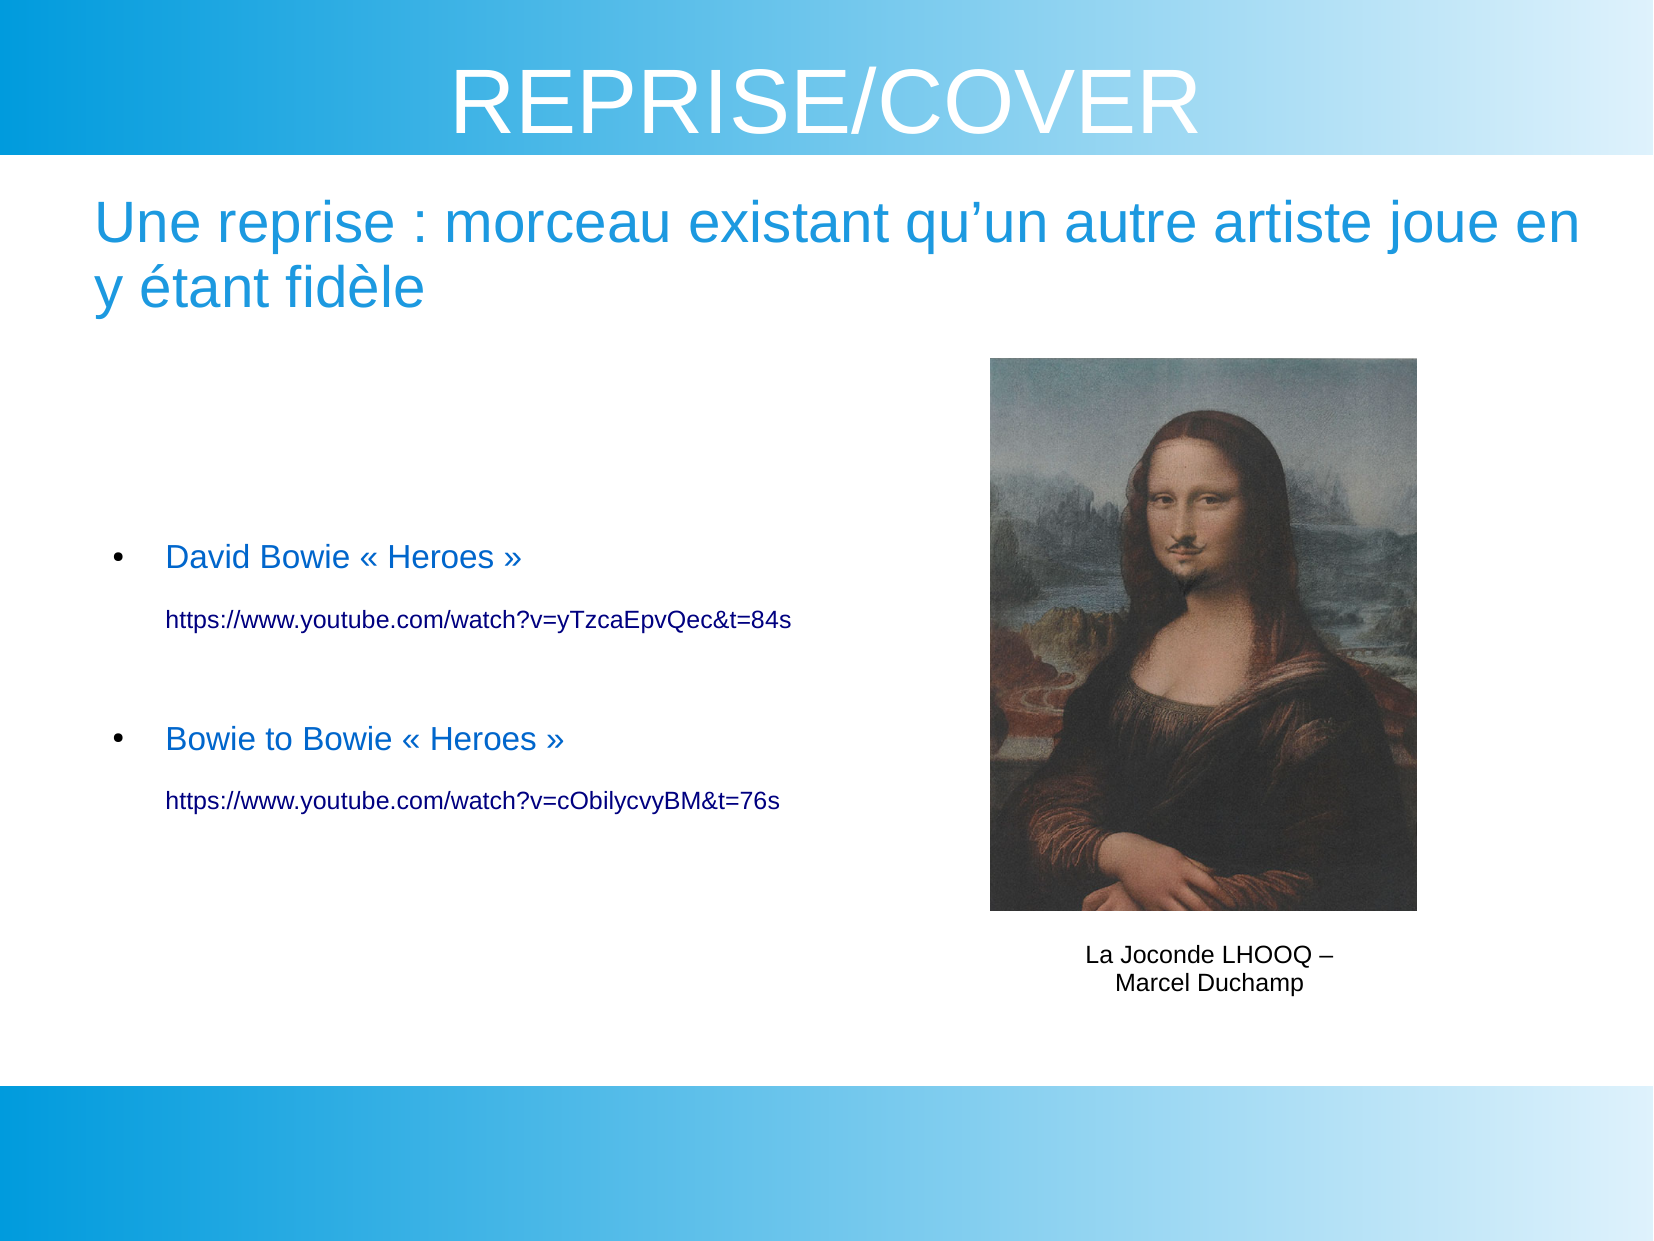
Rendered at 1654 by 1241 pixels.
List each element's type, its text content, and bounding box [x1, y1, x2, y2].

text_box La Joconde LHOOQ – Marcel Duchamp [1034, 933, 1386, 1004]
title REPRISE/COVER [82, 49, 1571, 155]
picture [990, 358, 1417, 911]
list Une reprise : morceau existant qu’un autre artiste joue en y étant fidèle David Bowie « Heroes » https://www.youtube.com/watch?v=yTzcaEpvQec&t=84s Bowie to Bowie « Heroes » https://www.youtube.com/watch?v=cObilycvyBM&t=76s [94, 190, 1583, 1063]
